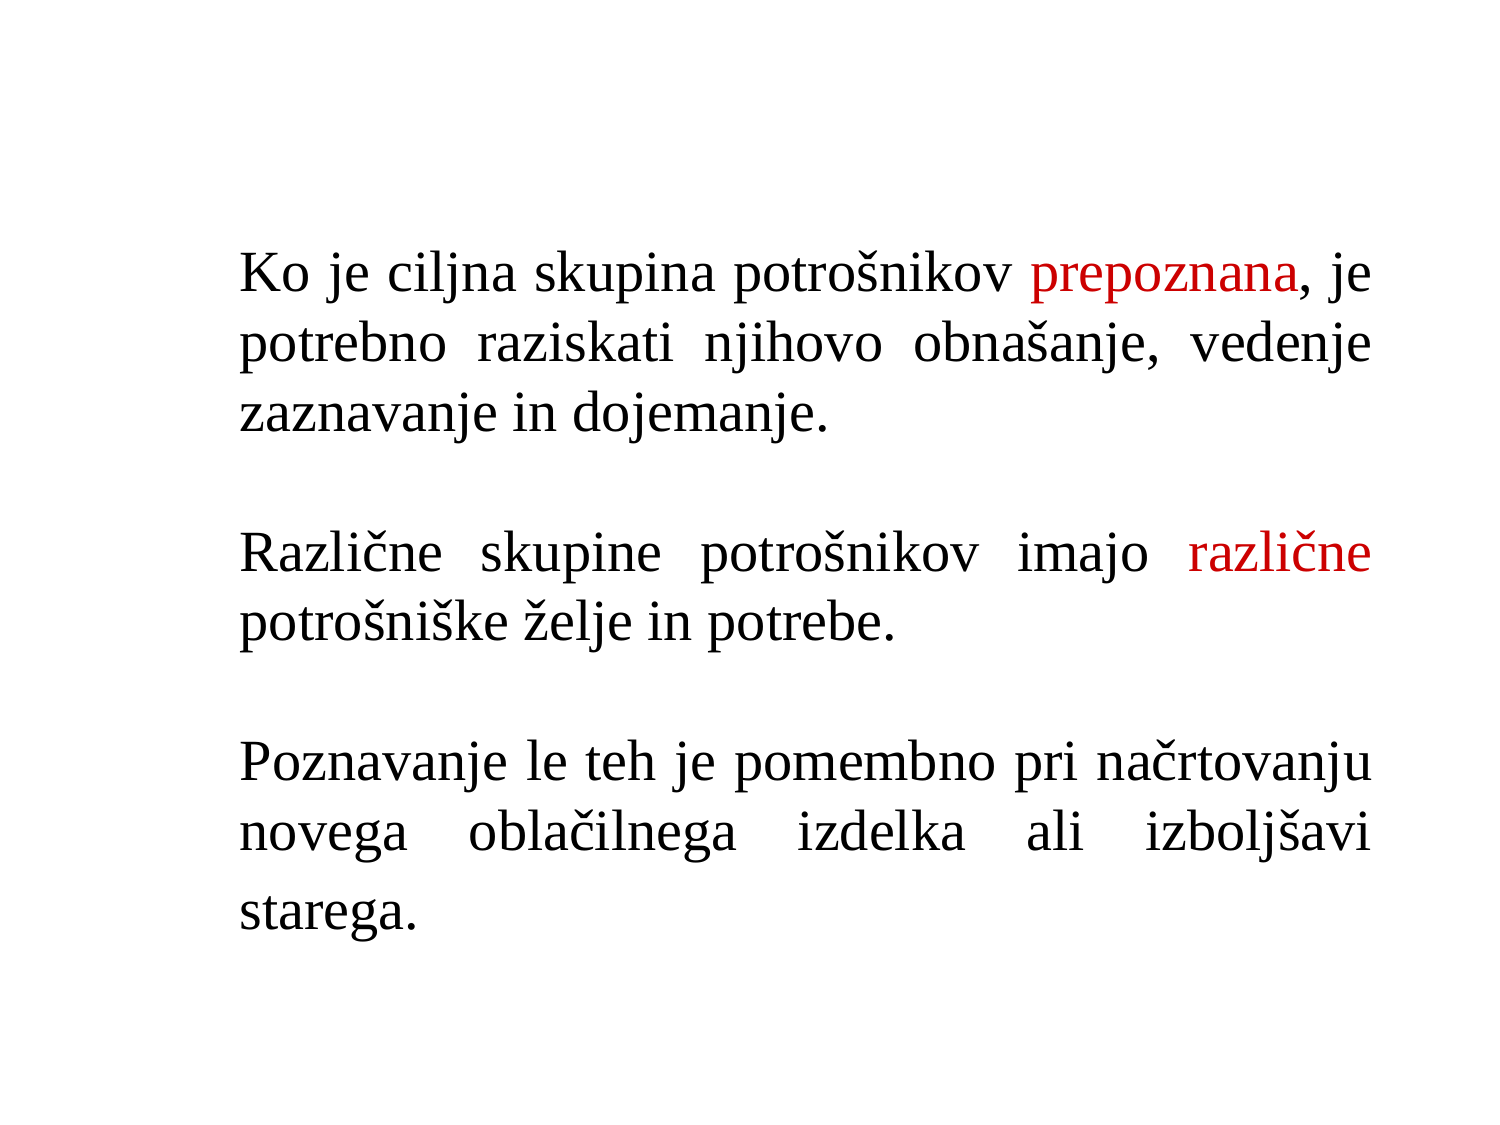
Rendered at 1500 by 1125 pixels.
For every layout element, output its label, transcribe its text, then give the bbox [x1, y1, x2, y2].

text_box Ko je ciljna skupina potrošnikov prepoznana, je potrebno raziskati njihovo obnašanje, vedenje zaznavanje in dojemanje. Različne skupine potrošnikov imajo različne potrošniške želje in potrebe. Poznavanje le teh je pomembno pri načrtovanju novega oblačilnega izdelka ali izboljšavi starega. [224, 224, 1388, 951]
